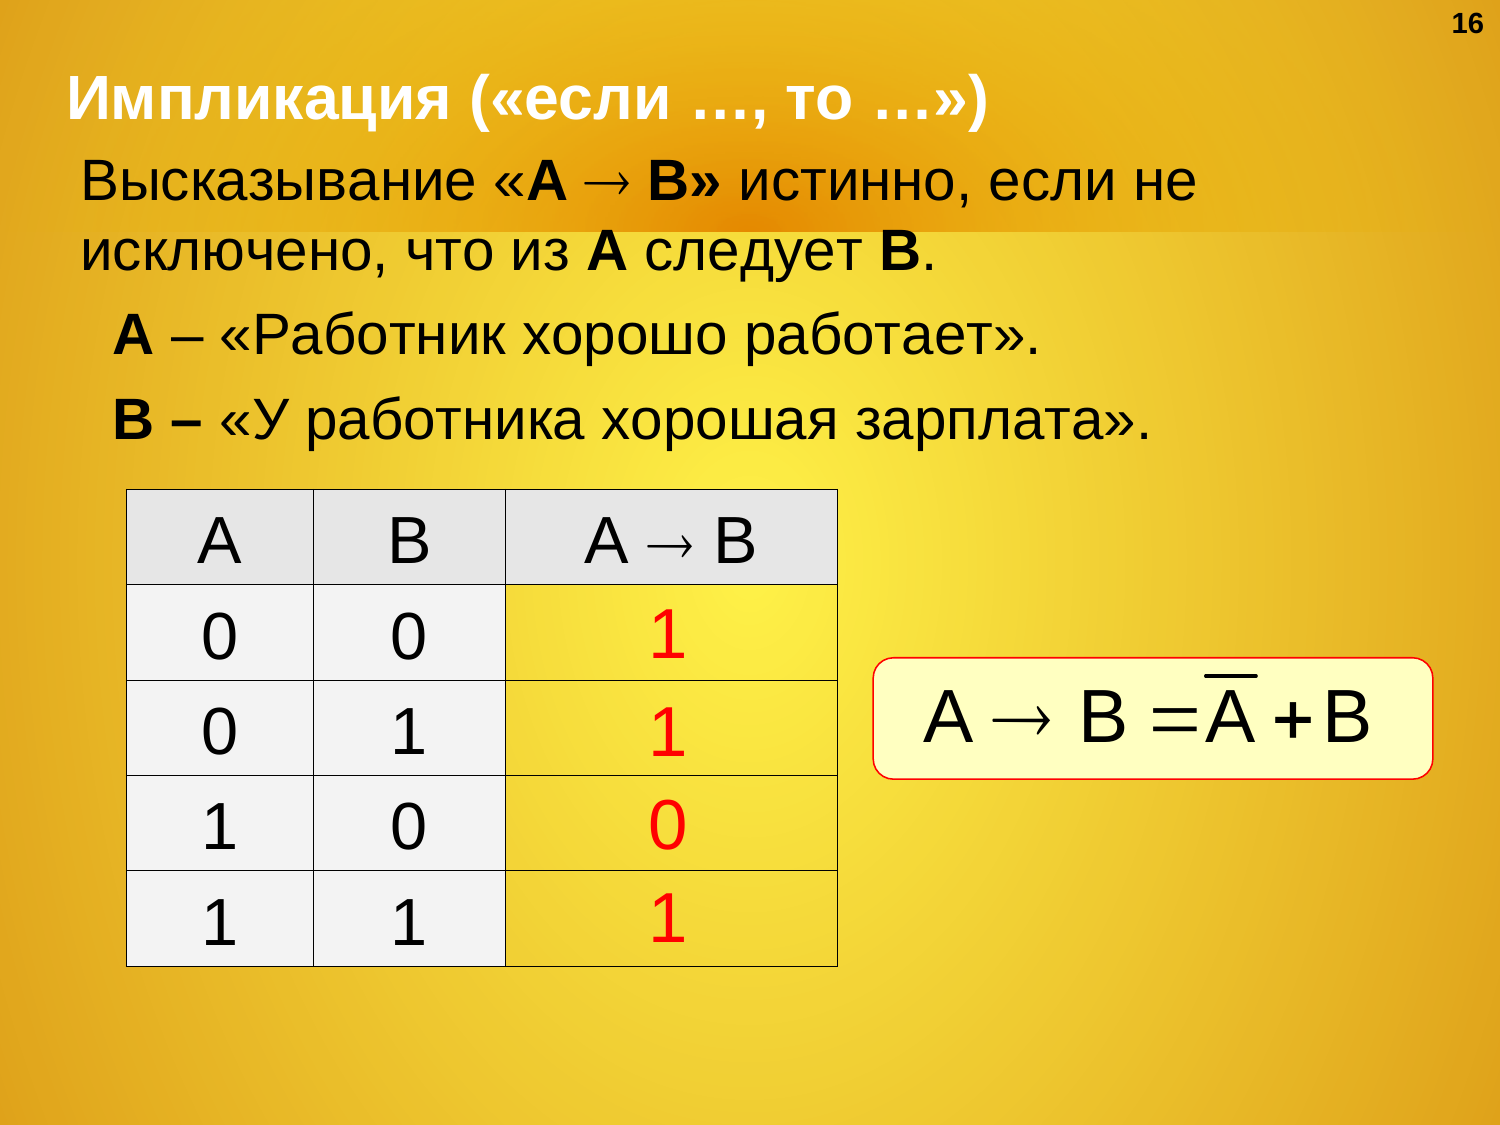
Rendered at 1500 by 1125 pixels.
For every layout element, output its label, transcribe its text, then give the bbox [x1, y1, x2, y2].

text_box Высказывание «A  B» истинно, если не исключено, что из А следует B. A – «Работник хорошо работает». B – «У работника хорошая зарплата». [65, 134, 1438, 459]
table_cell 0 [314, 776, 505, 870]
table_cell [506, 776, 622, 870]
text_box [873, 657, 1433, 780]
table_header А  B [506, 490, 837, 584]
table_cell [506, 585, 837, 680]
text_box 0 [621, 774, 715, 868]
table_cell 1 [314, 871, 505, 966]
table_cell [506, 871, 837, 966]
table_cell 1 [127, 776, 313, 870]
table_header B [314, 490, 505, 584]
text_box 1 [622, 868, 715, 961]
title Импликация («если …, то …») [51, 49, 1426, 127]
table_cell [506, 681, 837, 775]
text_box <номер> [1148, 0, 1499, 75]
text_box 1 [622, 584, 715, 678]
table_cell 0 [314, 585, 505, 680]
table_header A [127, 490, 313, 584]
table_cell 1 [127, 871, 313, 966]
table_cell [715, 776, 837, 870]
chart [910, 661, 1388, 762]
text_box 1 [621, 682, 715, 774]
table_cell 1 [314, 681, 505, 775]
table_cell 0 [127, 681, 313, 775]
table_cell 0 [127, 585, 313, 680]
